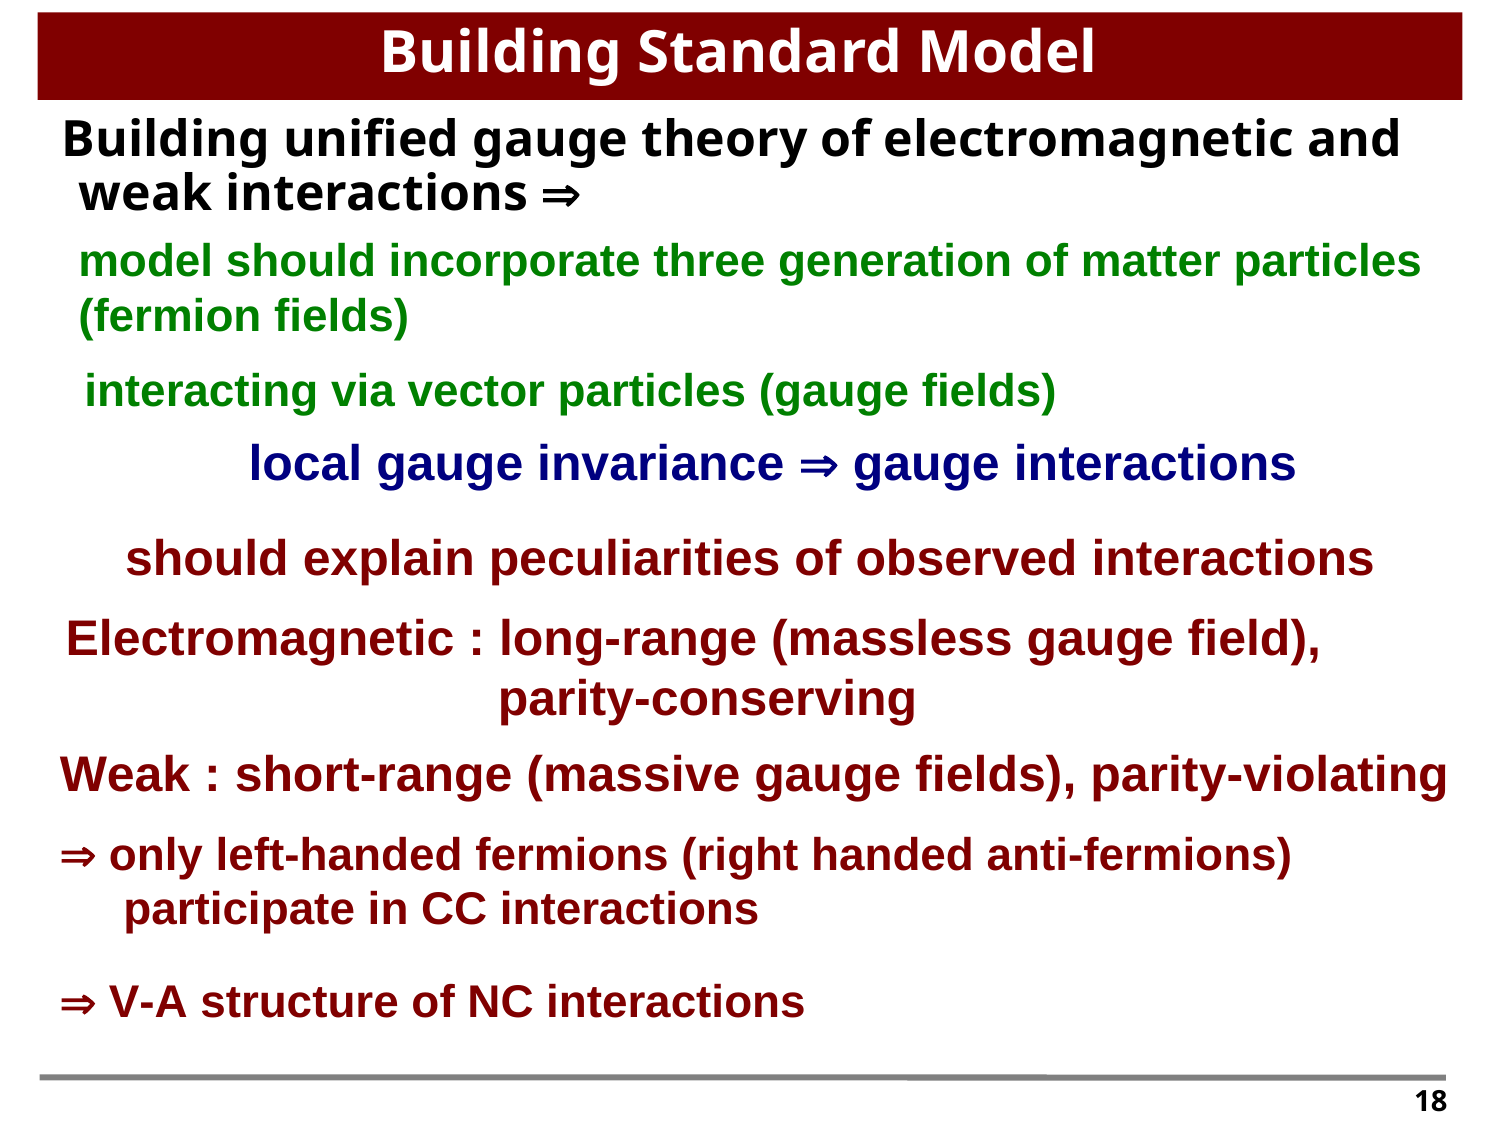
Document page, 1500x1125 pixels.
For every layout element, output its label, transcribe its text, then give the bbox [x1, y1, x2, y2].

text_box Þ V-A structure of NC interactions [45, 964, 1471, 1035]
text_box local gauge invariance Þ gauge interactions [105, 423, 1456, 499]
text_box Weak : short-range (massive gauge fields), parity-violating [45, 734, 1471, 809]
text_box Electromagnetic : long-range (massless gauge field), parity-conserving [50, 598, 1476, 734]
text_box should explain peculiarities of observed interactions [75, 518, 1426, 593]
text_box interacting via vector particles (gauge fields) [69, 352, 1420, 423]
title Building Standard Model [132, 12, 1345, 96]
text_box Þ only left-handed fermions (right handed anti-fermions) participate in CC interactions [45, 816, 1471, 942]
list Building unified gauge theory of electromagnetic and weak interactions Þ [7, 105, 1500, 231]
text_box model should incorporate three generation of matter particles (fermion fields) [63, 222, 1456, 348]
